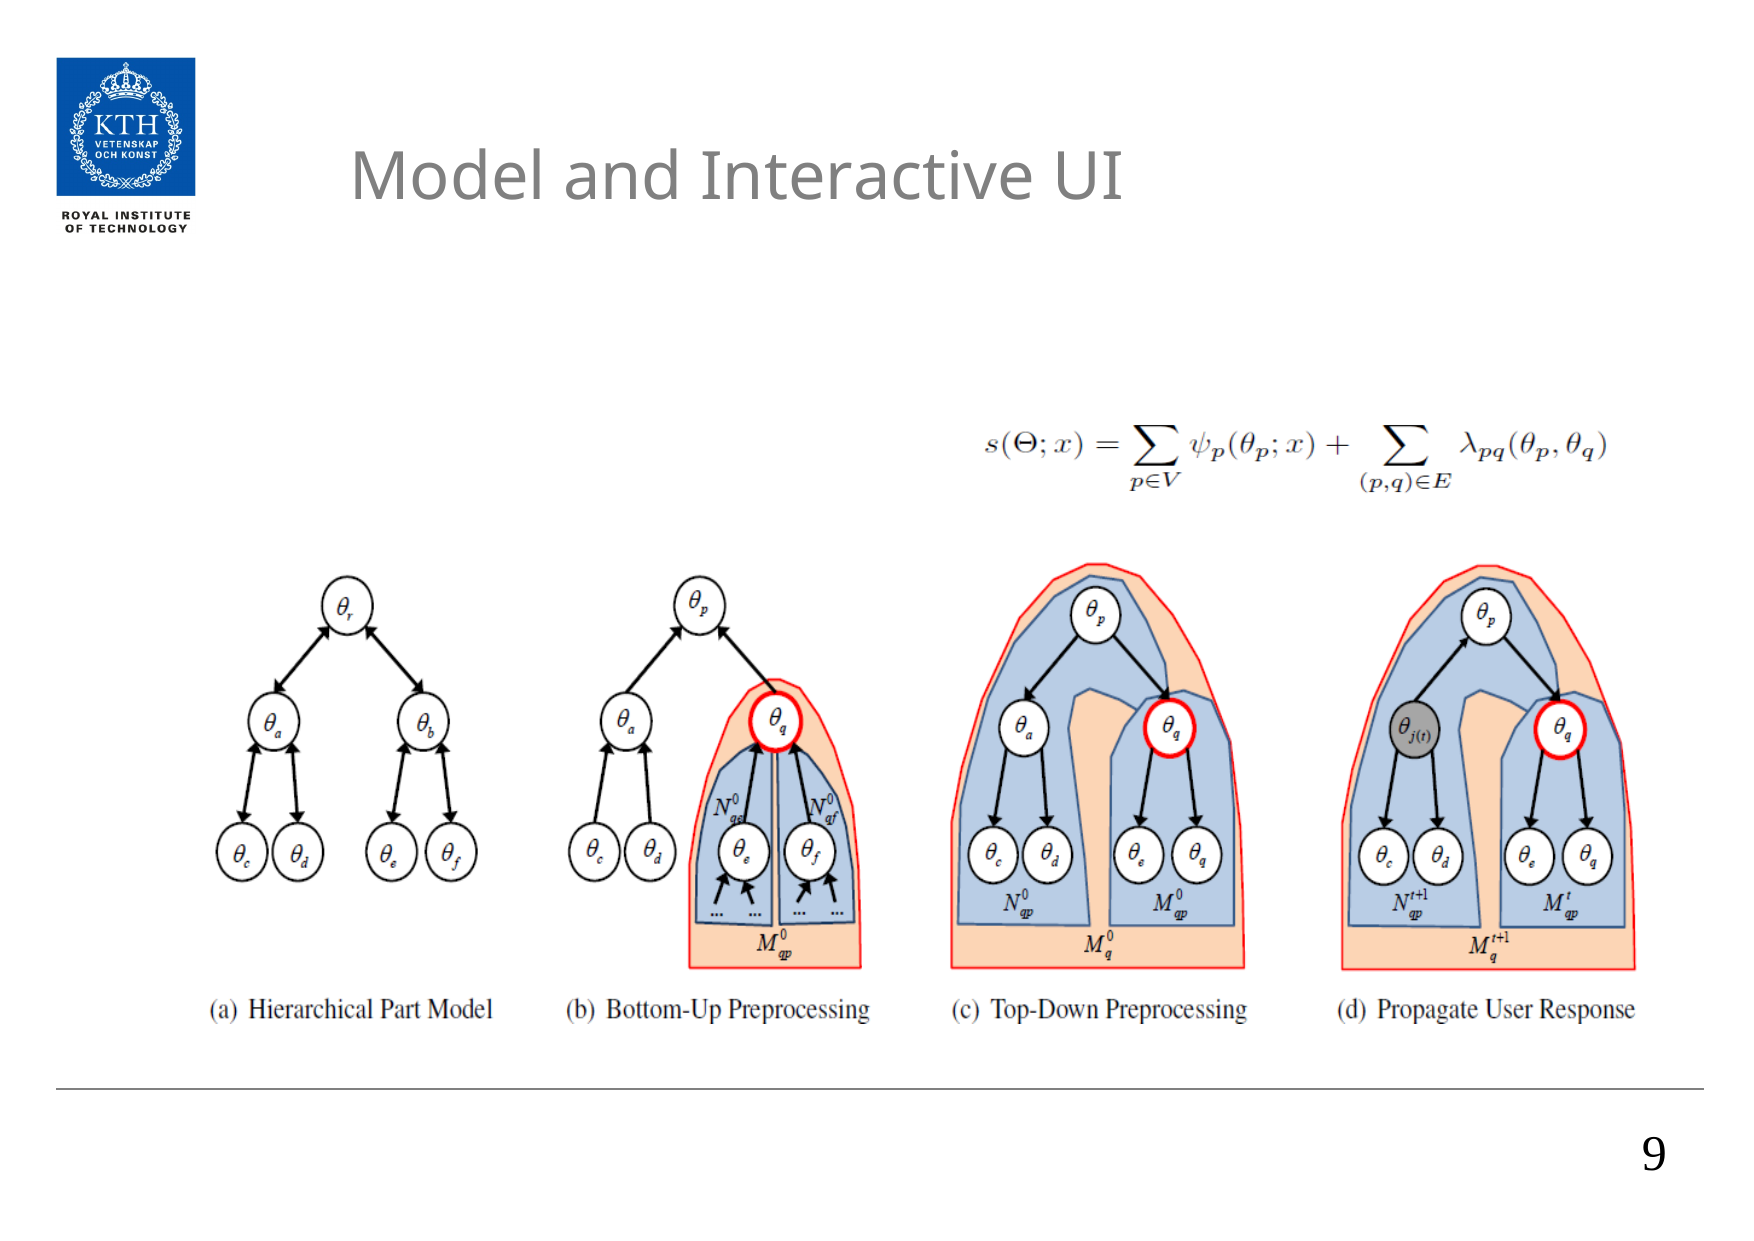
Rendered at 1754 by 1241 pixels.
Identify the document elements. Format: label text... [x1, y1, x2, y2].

picture [206, 560, 1640, 1024]
title Model and Interactive UI [349, 69, 1663, 277]
picture [56, 57, 196, 234]
picture [974, 413, 1625, 502]
